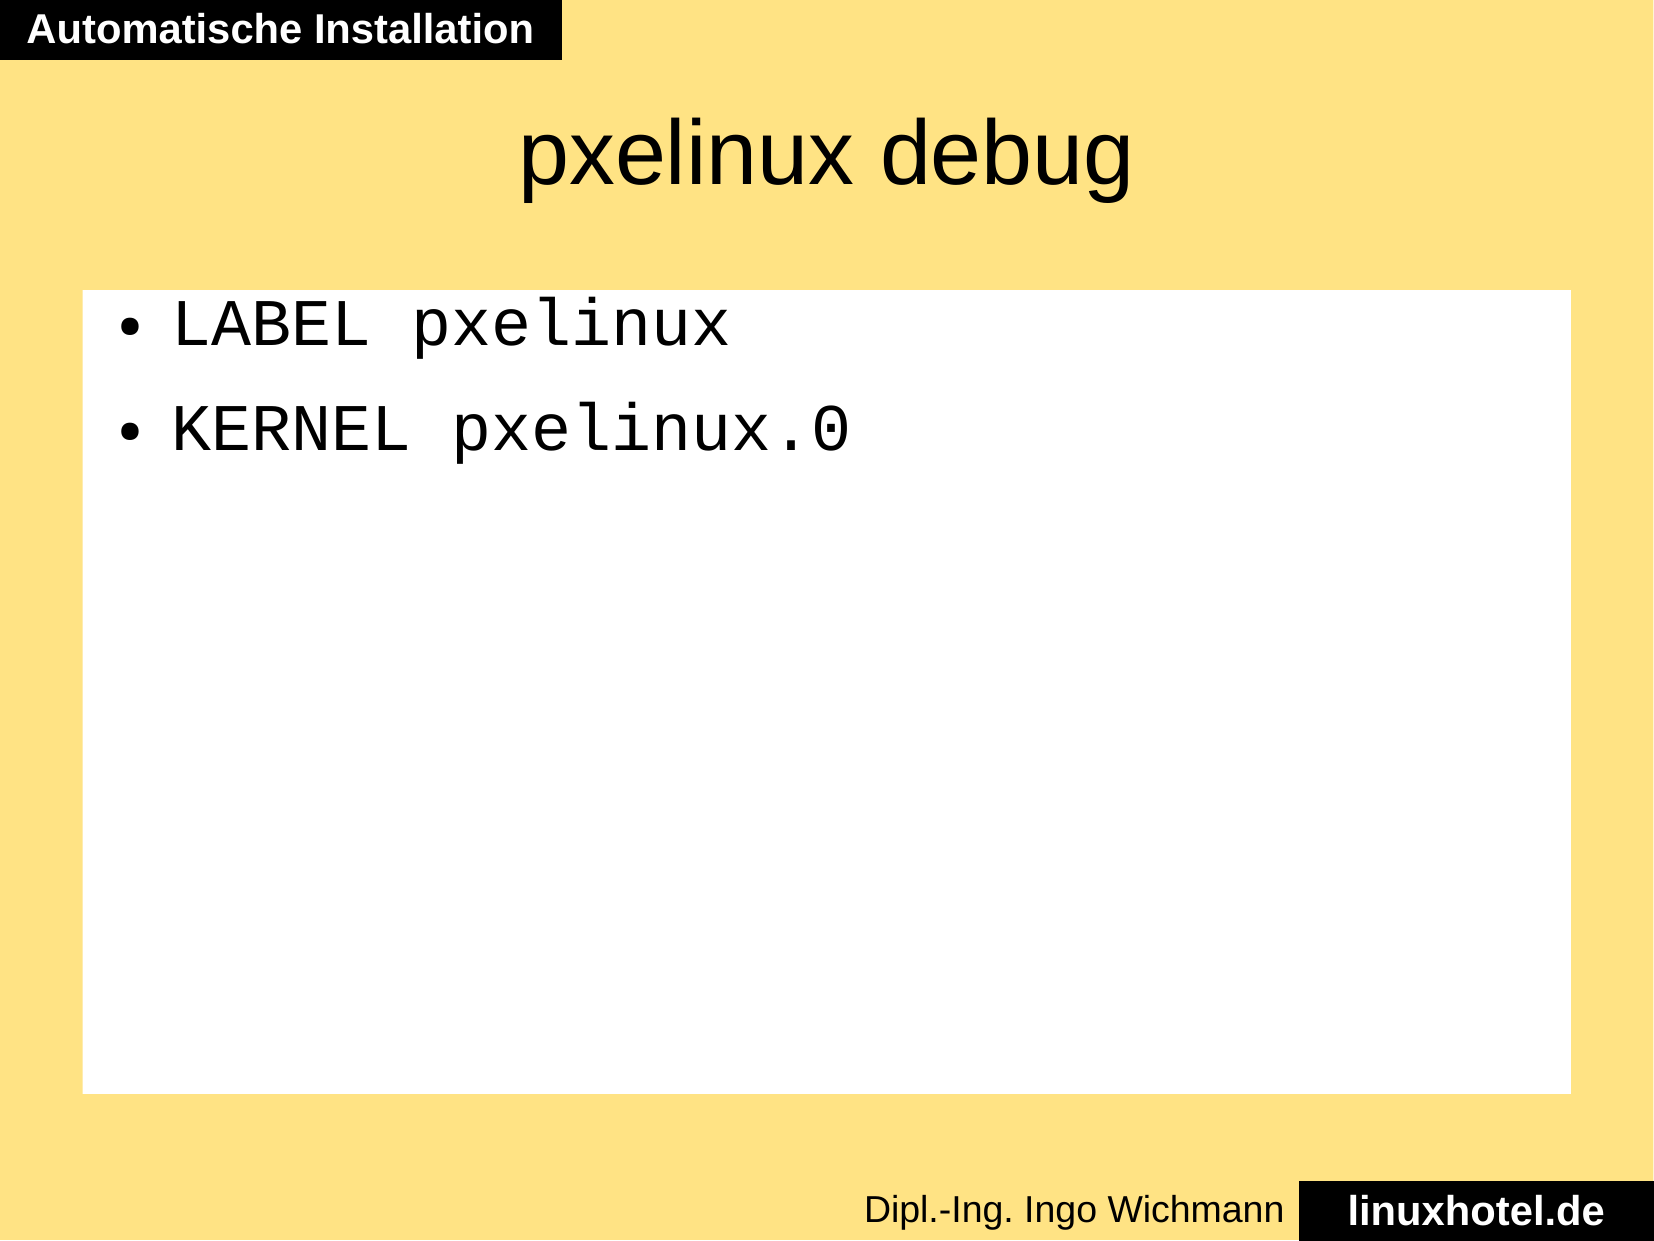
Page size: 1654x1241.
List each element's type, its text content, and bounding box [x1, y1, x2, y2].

title pxelinux debug [82, 49, 1571, 257]
text_box Dipl.-Ing. Ingo Wichmann [849, 1181, 1300, 1238]
text_box Automatische Installation [0, 0, 562, 60]
list LABEL pxelinux KERNEL pxelinux.0 [82, 290, 1571, 1094]
text_box linuxhotel.de [1299, 1181, 1654, 1241]
